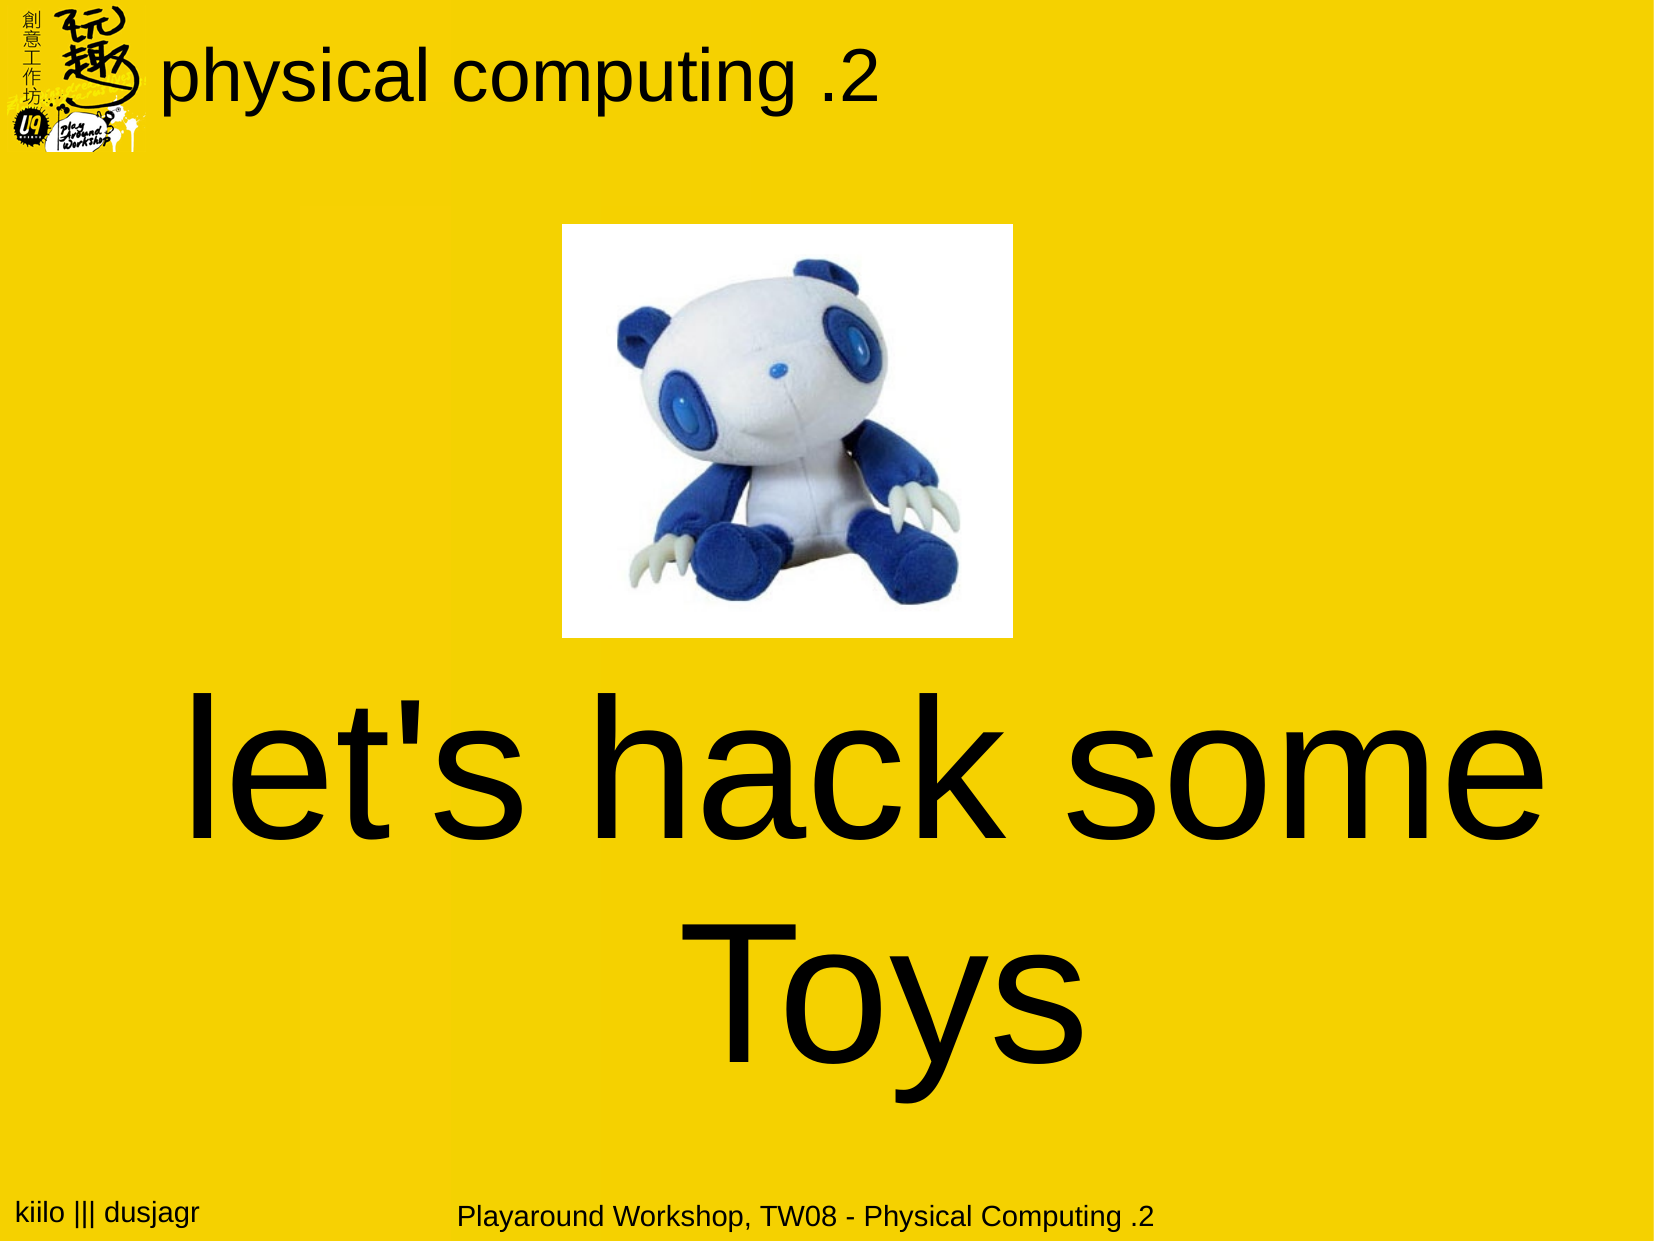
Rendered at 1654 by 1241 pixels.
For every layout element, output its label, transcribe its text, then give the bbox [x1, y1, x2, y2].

subtitle let's hack some Toys [70, 633, 1627, 1129]
title physical computing .2 [159, 0, 1627, 151]
picture [0, 0, 1654, 1241]
